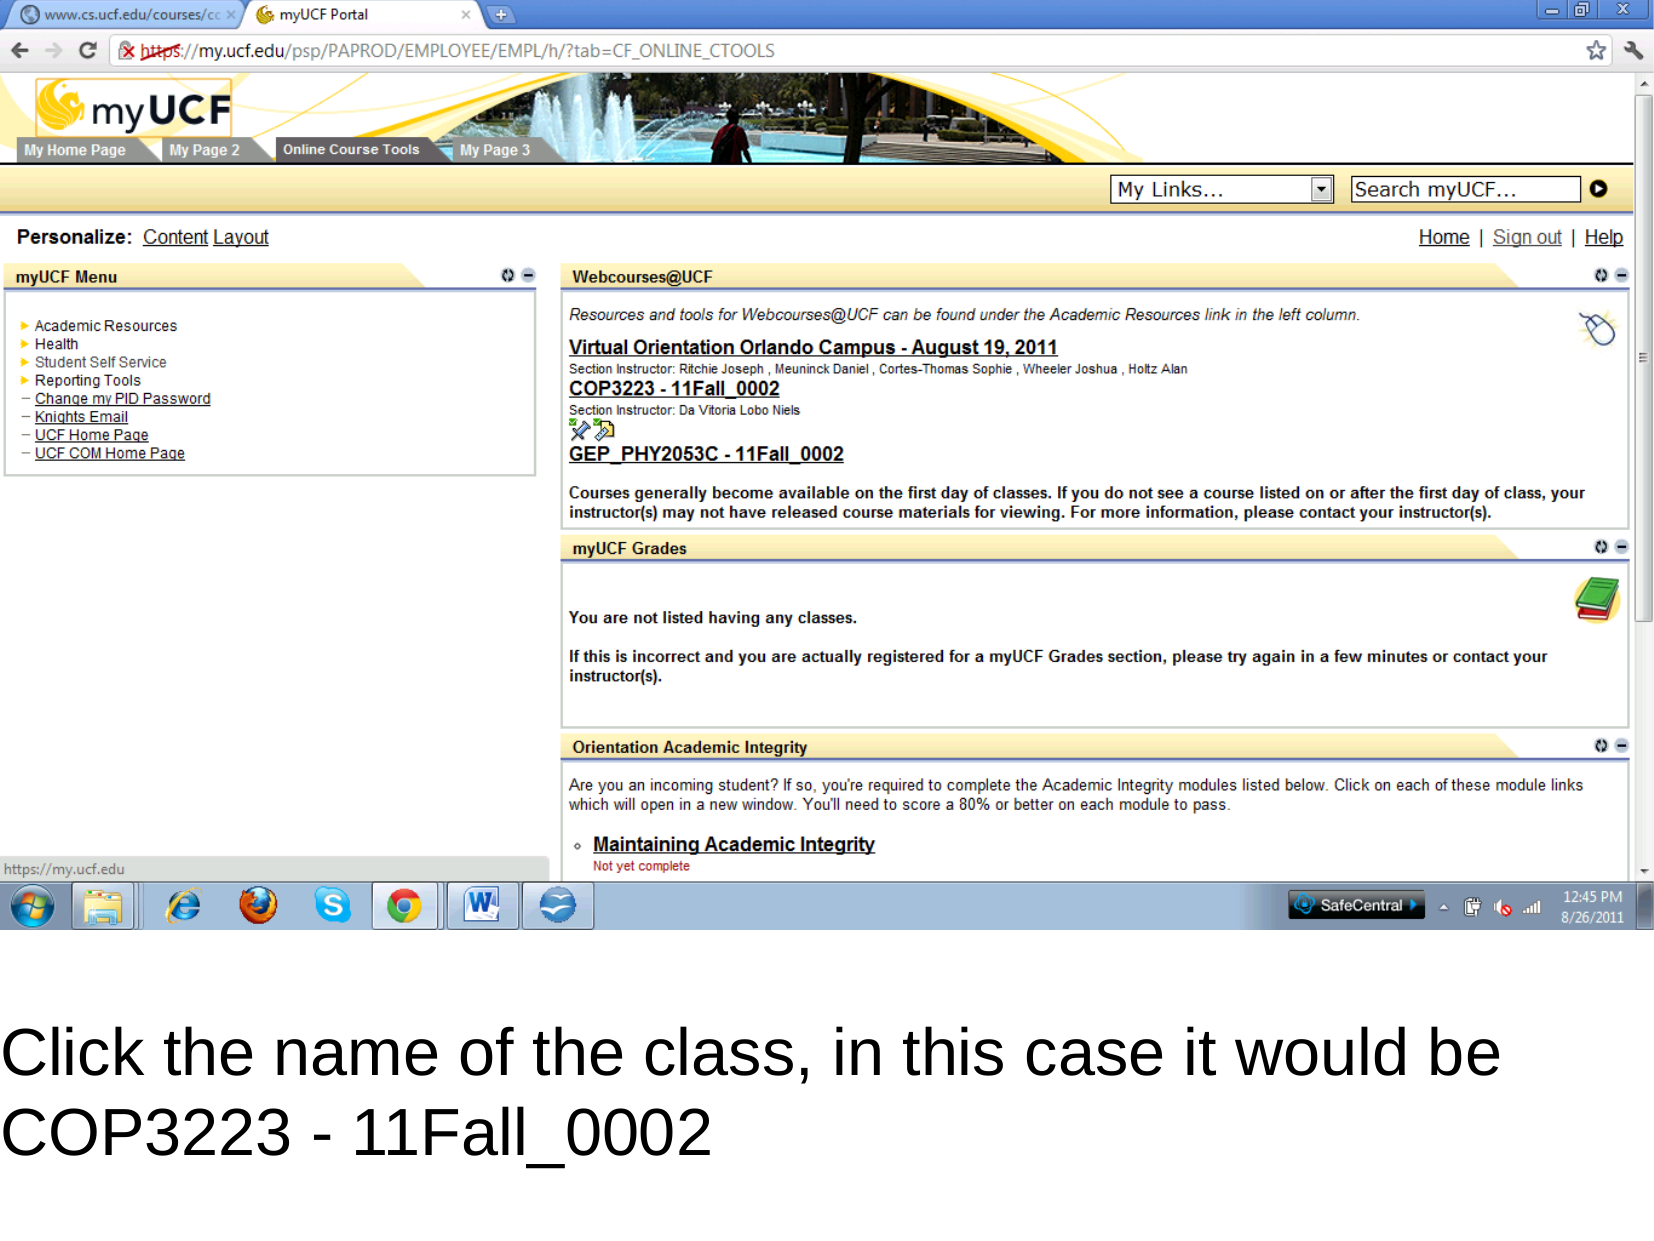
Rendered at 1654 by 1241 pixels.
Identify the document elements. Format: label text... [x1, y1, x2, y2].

text_box Click the name of the class, in this case it would be COP3223 - 11Fall_0002 [0, 937, 1651, 1241]
picture [0, 0, 1654, 930]
